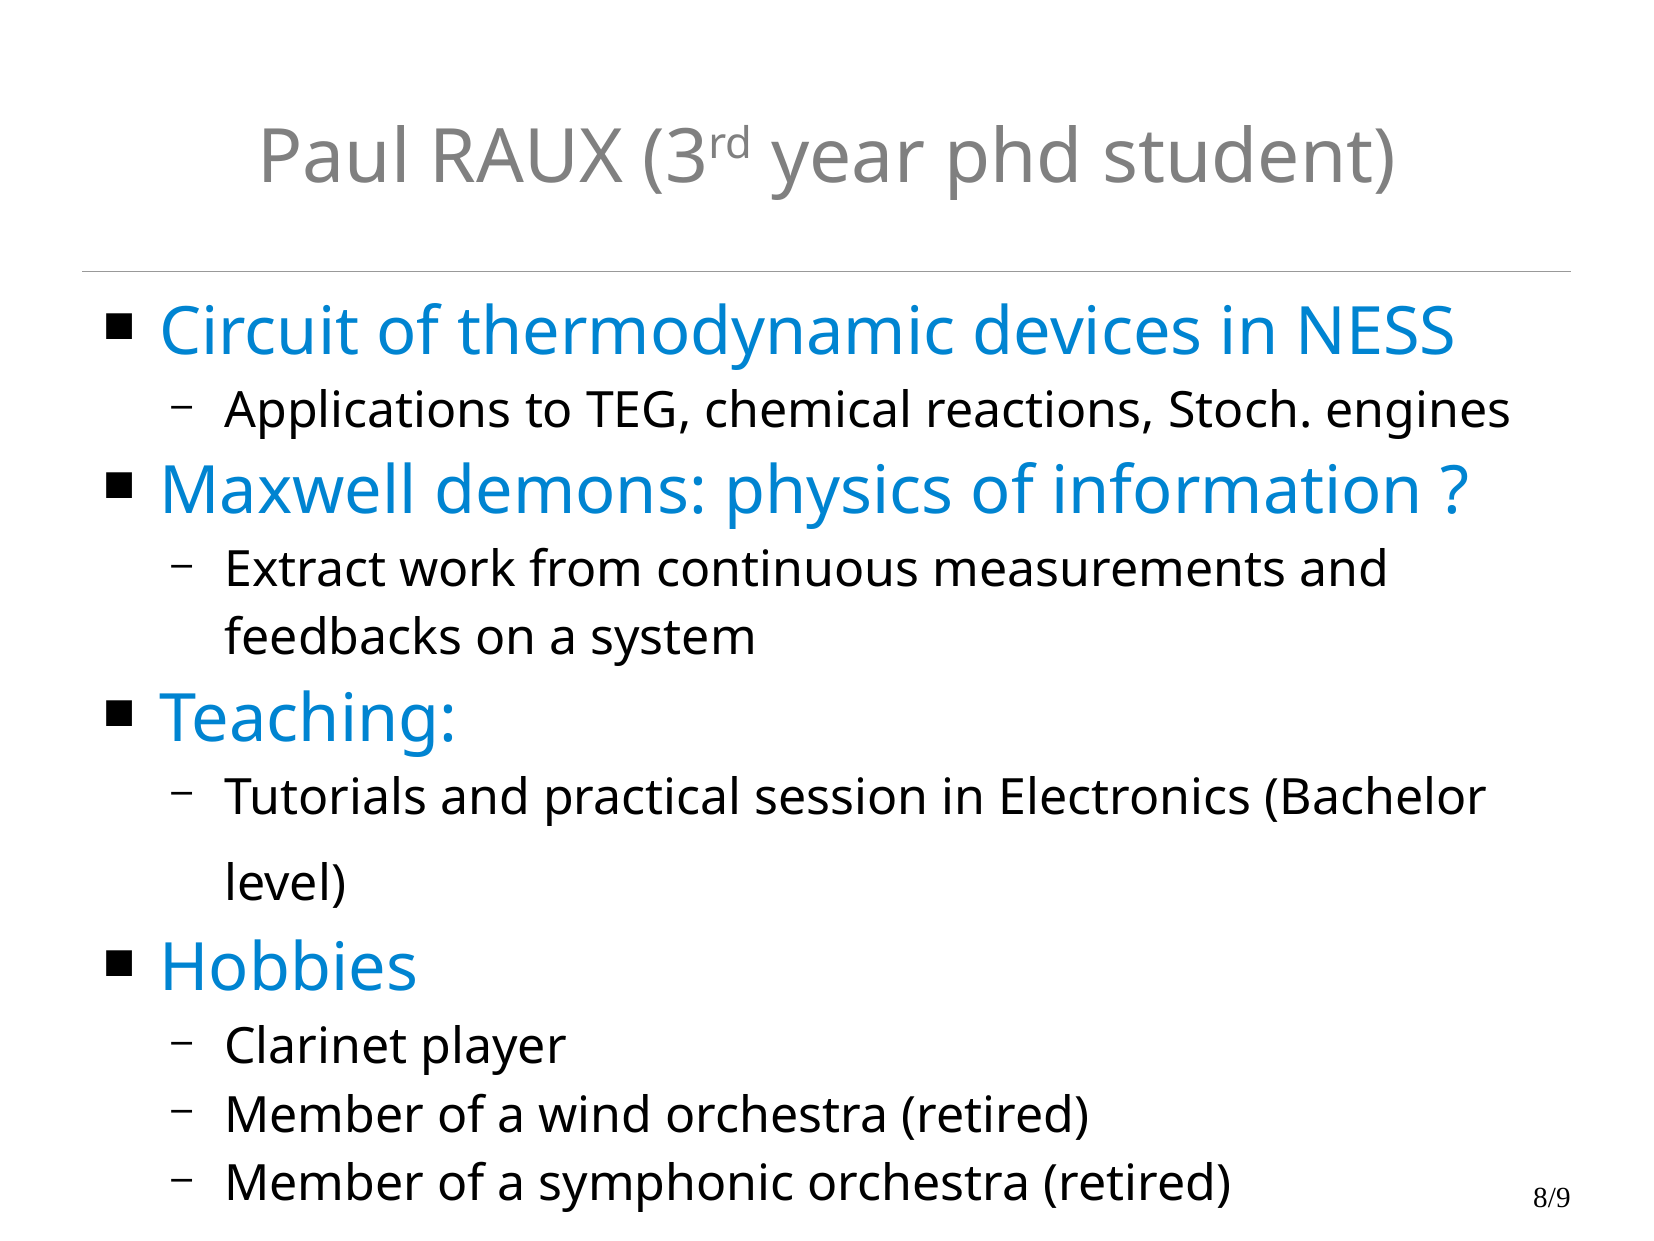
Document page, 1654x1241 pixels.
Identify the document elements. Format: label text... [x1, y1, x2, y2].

title Paul RAUX (3rd year phd student) [82, 49, 1571, 257]
list Circuit of thermodynamic devices in NESS Applications to TEG, chemical reactions, Stoch. engines Maxwell demons: physics of information ? Extract work from continuous measurements and feedbacks on a system Teaching: Tutorials and practical session in Electronics (Bachelor level) Hobbies Clarinet player Member of a wind orchestra (retired) Member of a symphonic orchestra (retired) [82, 283, 1619, 1241]
